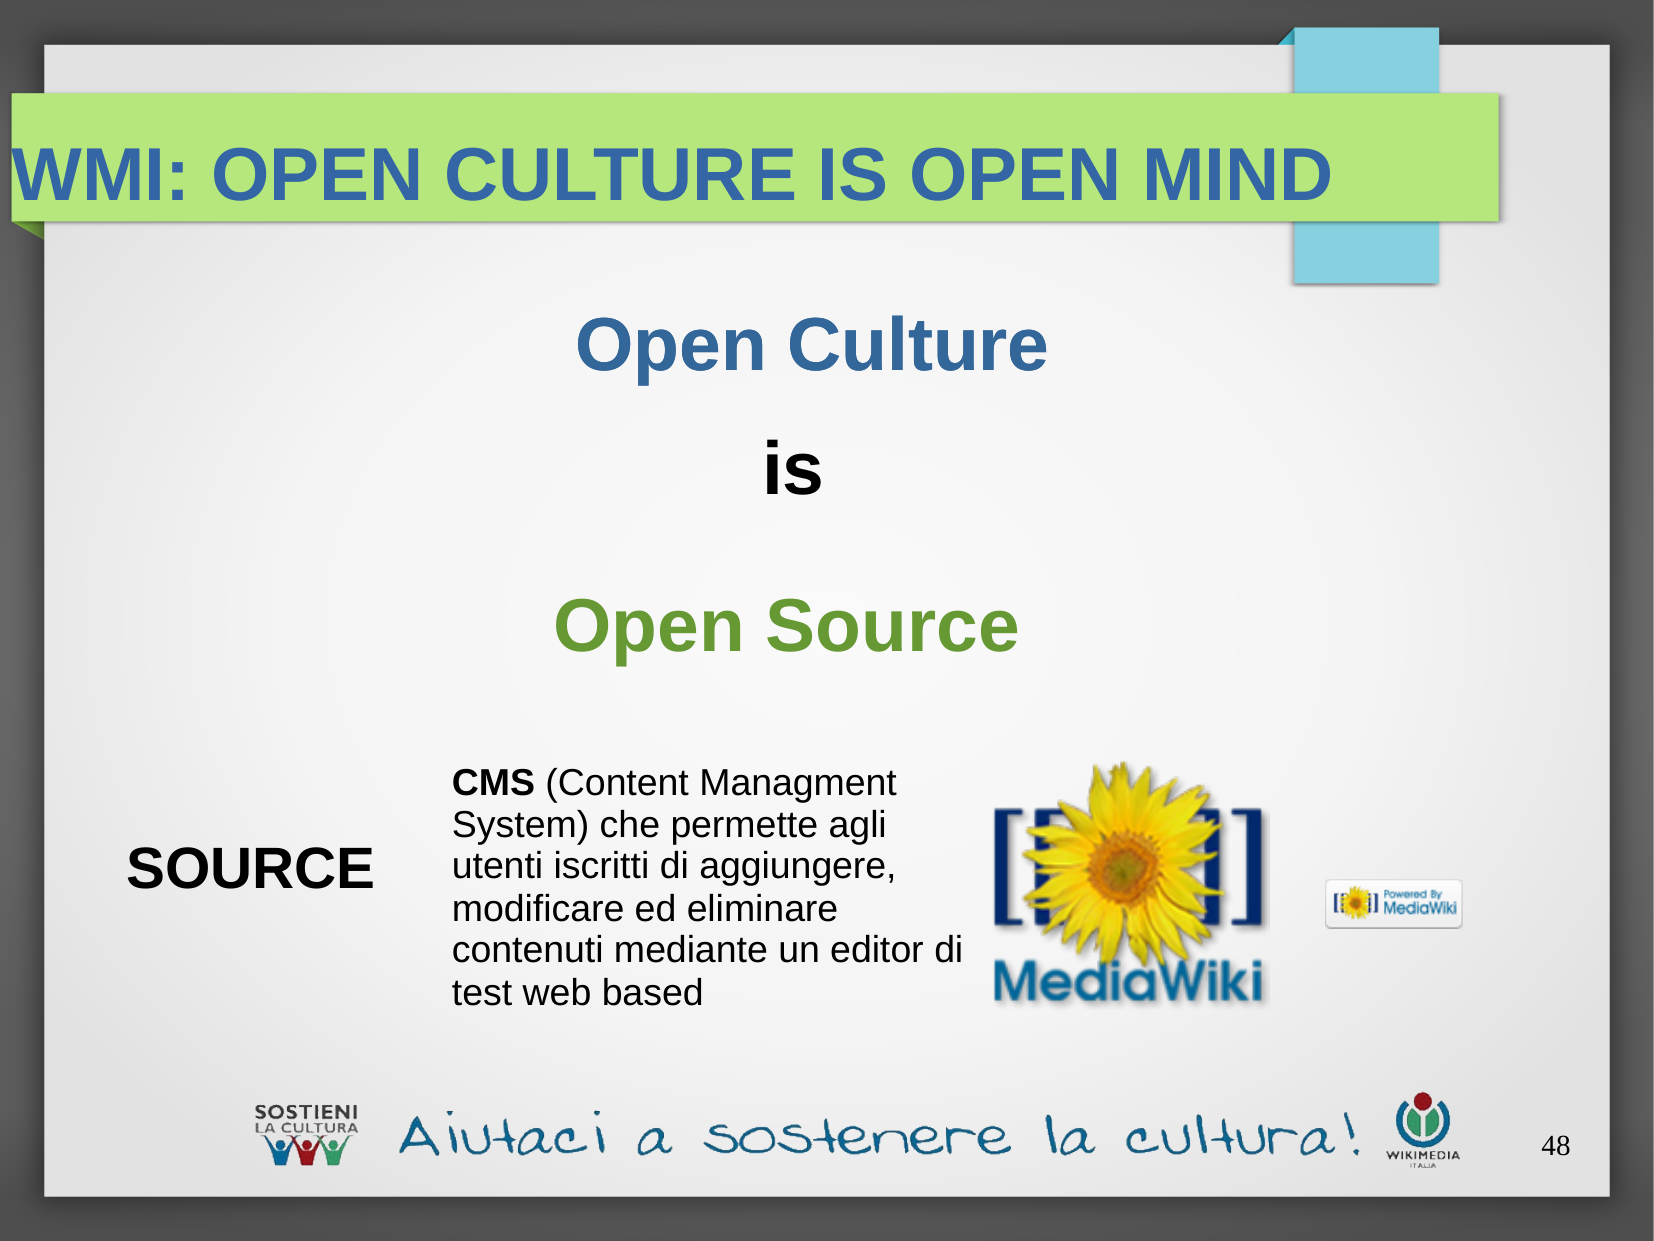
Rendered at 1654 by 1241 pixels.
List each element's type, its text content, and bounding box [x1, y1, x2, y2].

text_box Open Culture [366, 295, 1260, 402]
text_box is [347, 419, 1241, 520]
title WMI: OPEN CULTURE IS OPEN MIND [11, 17, 1642, 249]
text_box Open Source [340, 575, 1234, 675]
text_box CMS (Content Managment System) che permette agli utenti iscritti di aggiungere, modificare ed eliminare contenuti mediante un editor di test web based [437, 753, 982, 1026]
text_box SOURCE [112, 828, 408, 910]
picture [0, 0, 1654, 1241]
subtitle [94, 614, 1607, 1123]
